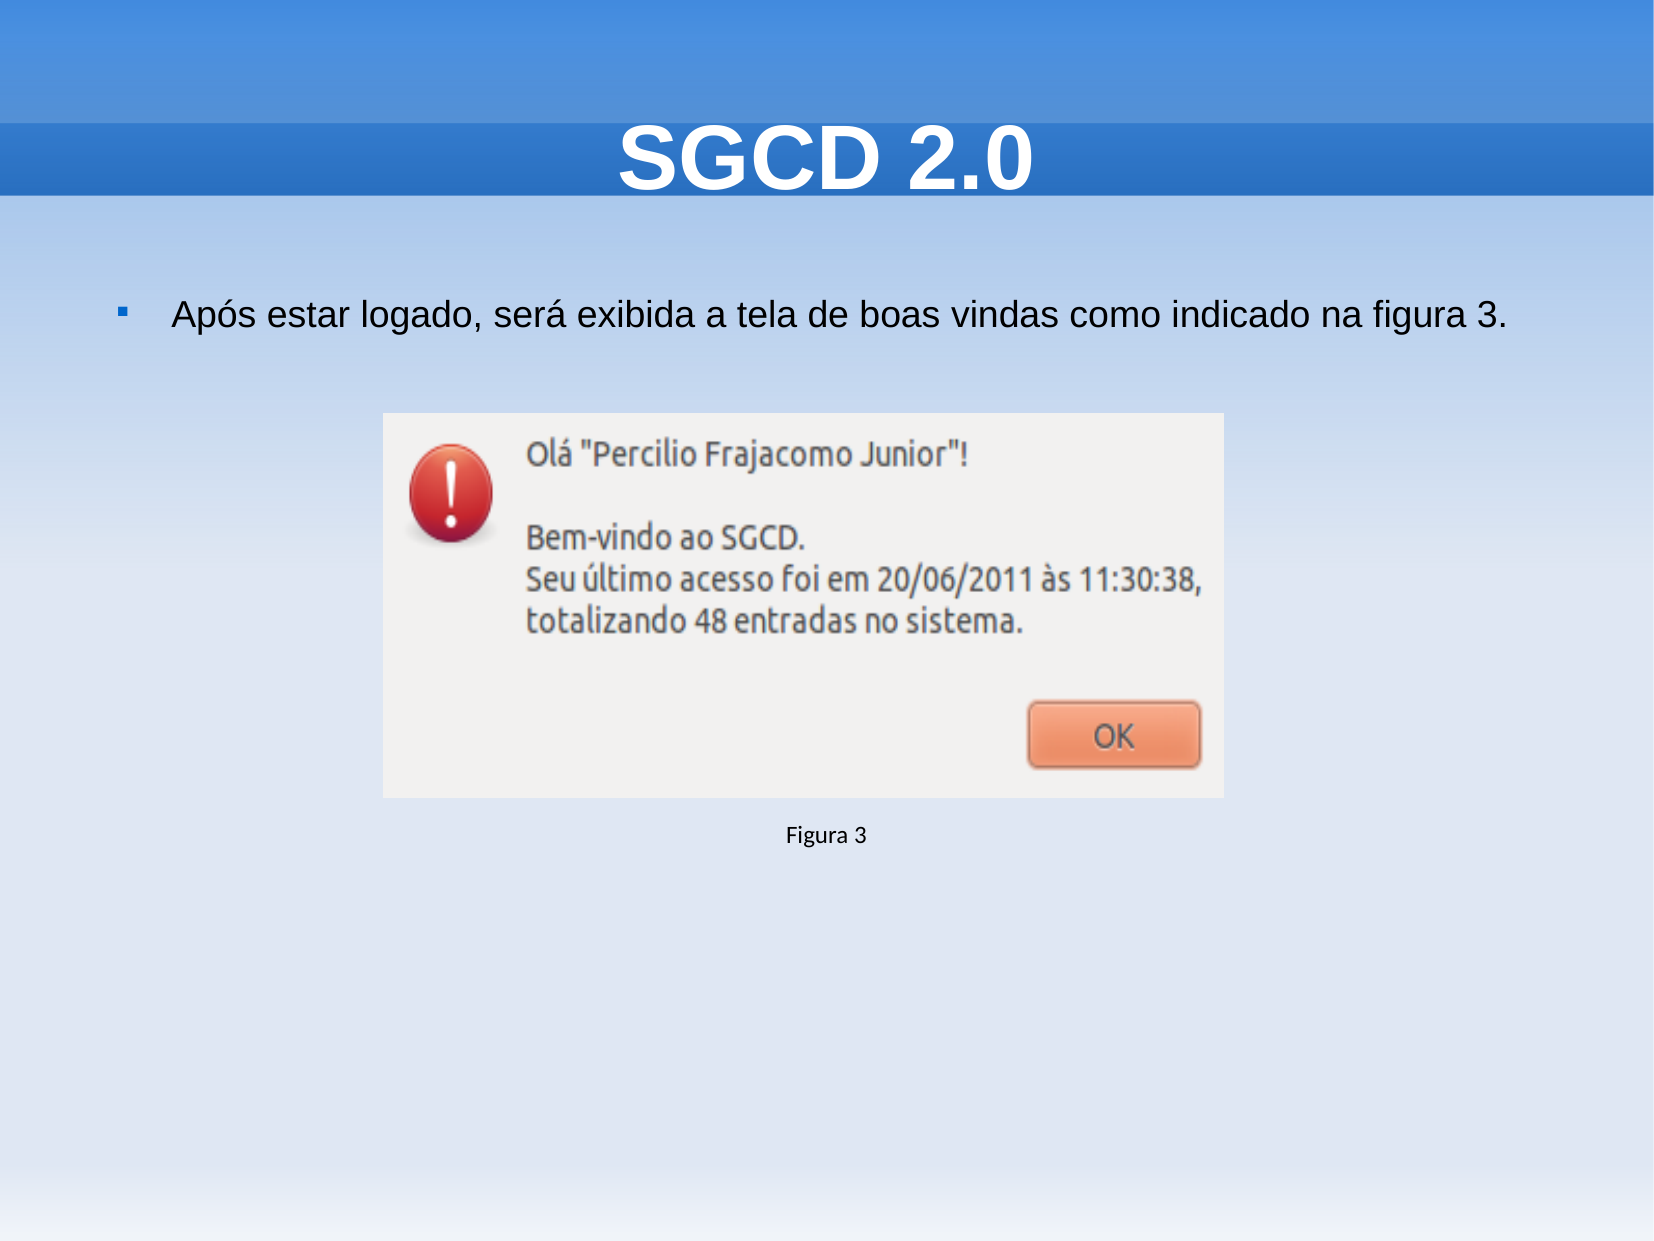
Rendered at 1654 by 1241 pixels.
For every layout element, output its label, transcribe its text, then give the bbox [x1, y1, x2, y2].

text_box Figura 3 [679, 811, 975, 857]
picture [0, 0, 1654, 1241]
list Após estar logado, será exibida a tela de boas vindas como indicado na figura 3. [82, 290, 1565, 355]
title SGCD 2.0 [82, 49, 1571, 257]
